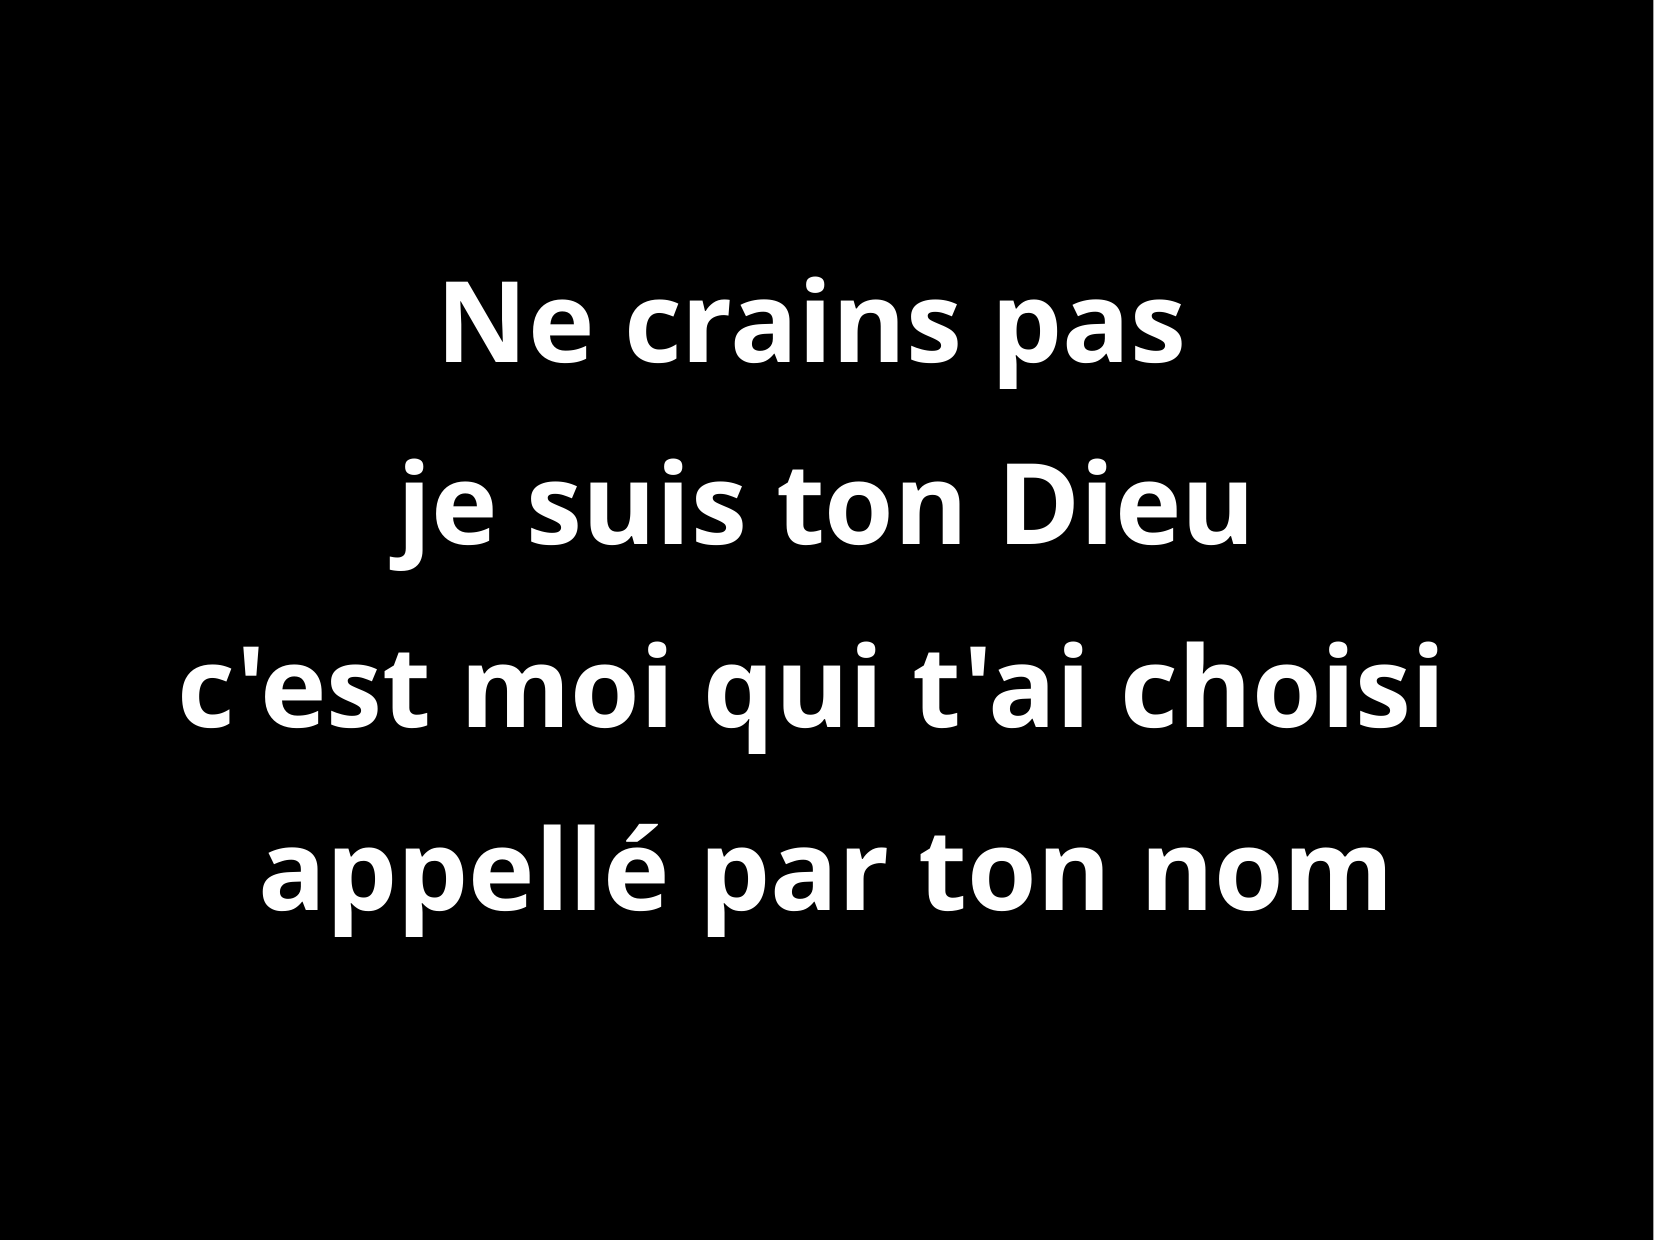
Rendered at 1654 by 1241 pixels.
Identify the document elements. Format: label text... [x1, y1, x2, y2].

list Ne crains pas je suis ton Dieu c'est moi qui t'ai choisi appellé par ton nom [82, 59, 1571, 1148]
